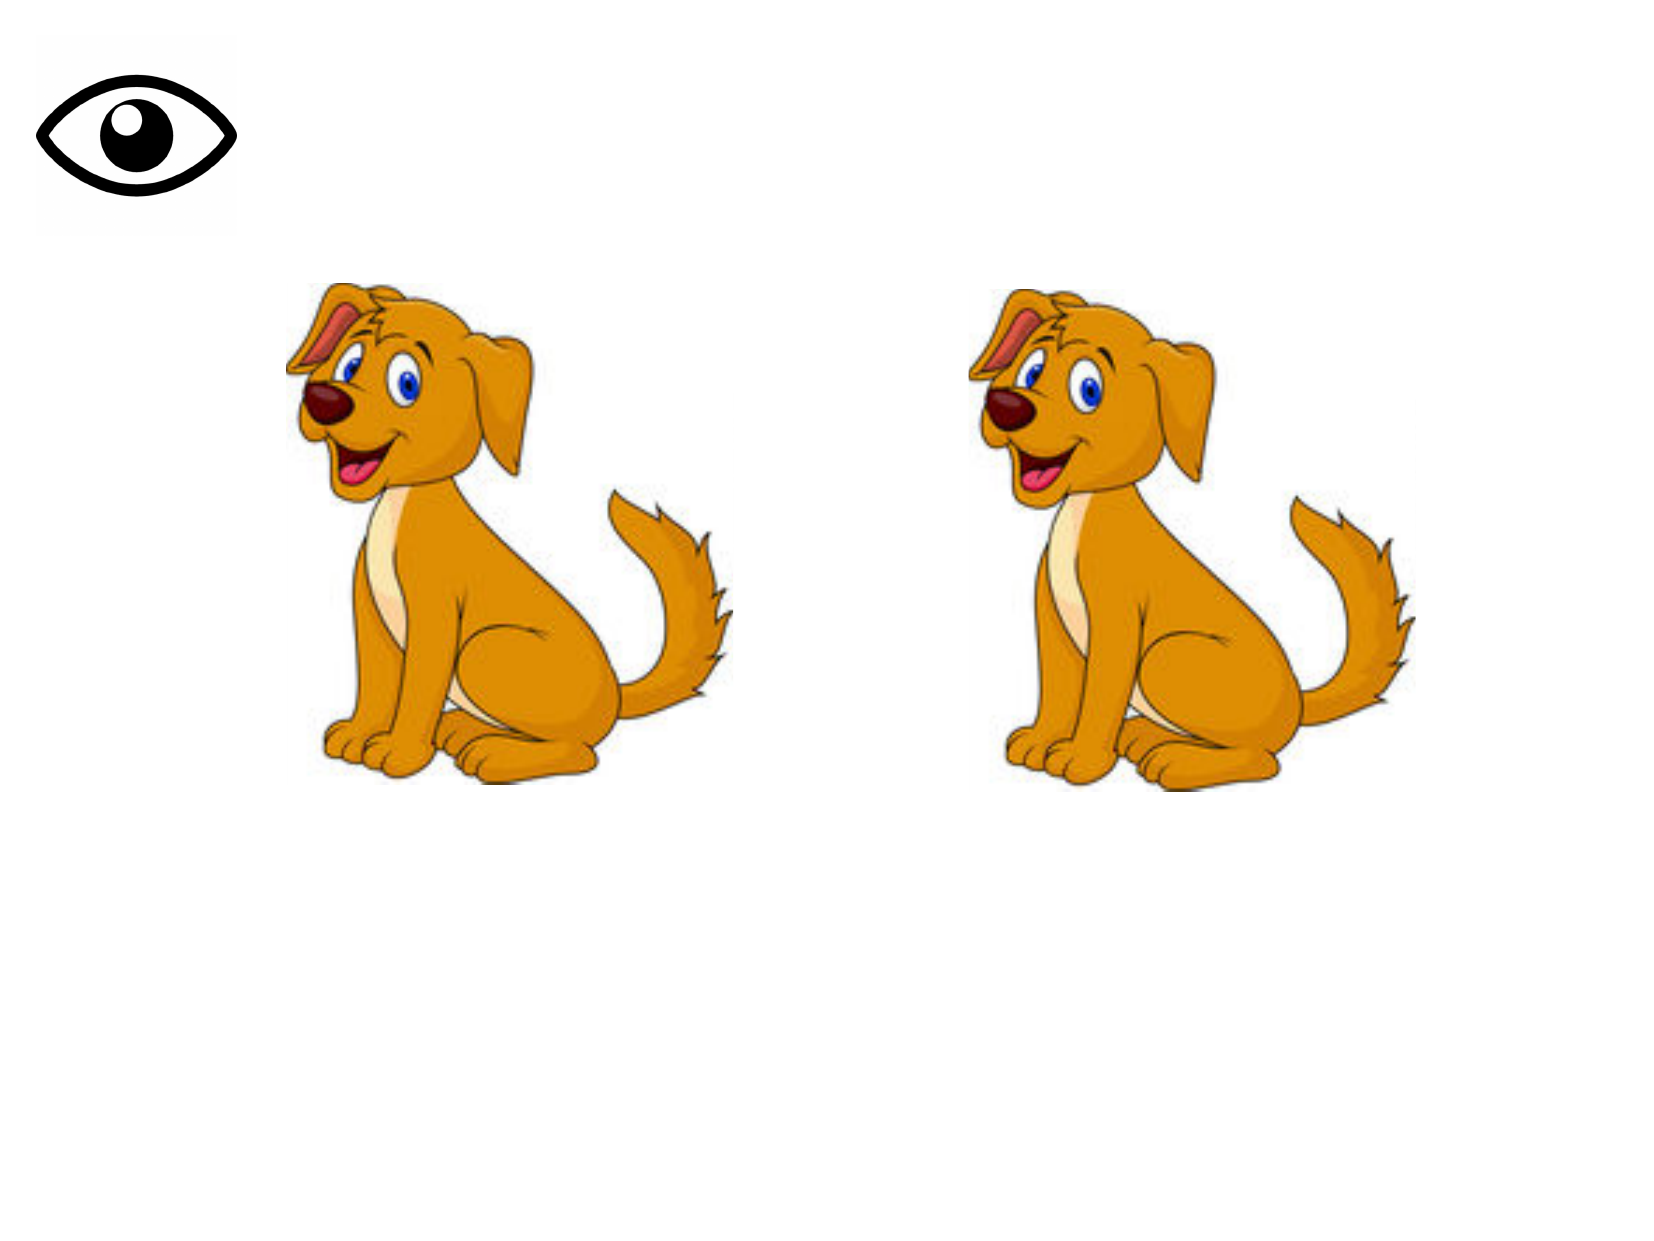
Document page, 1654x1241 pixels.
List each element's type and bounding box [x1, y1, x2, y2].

picture [286, 283, 734, 785]
picture [968, 289, 1416, 792]
picture [36, 35, 237, 236]
